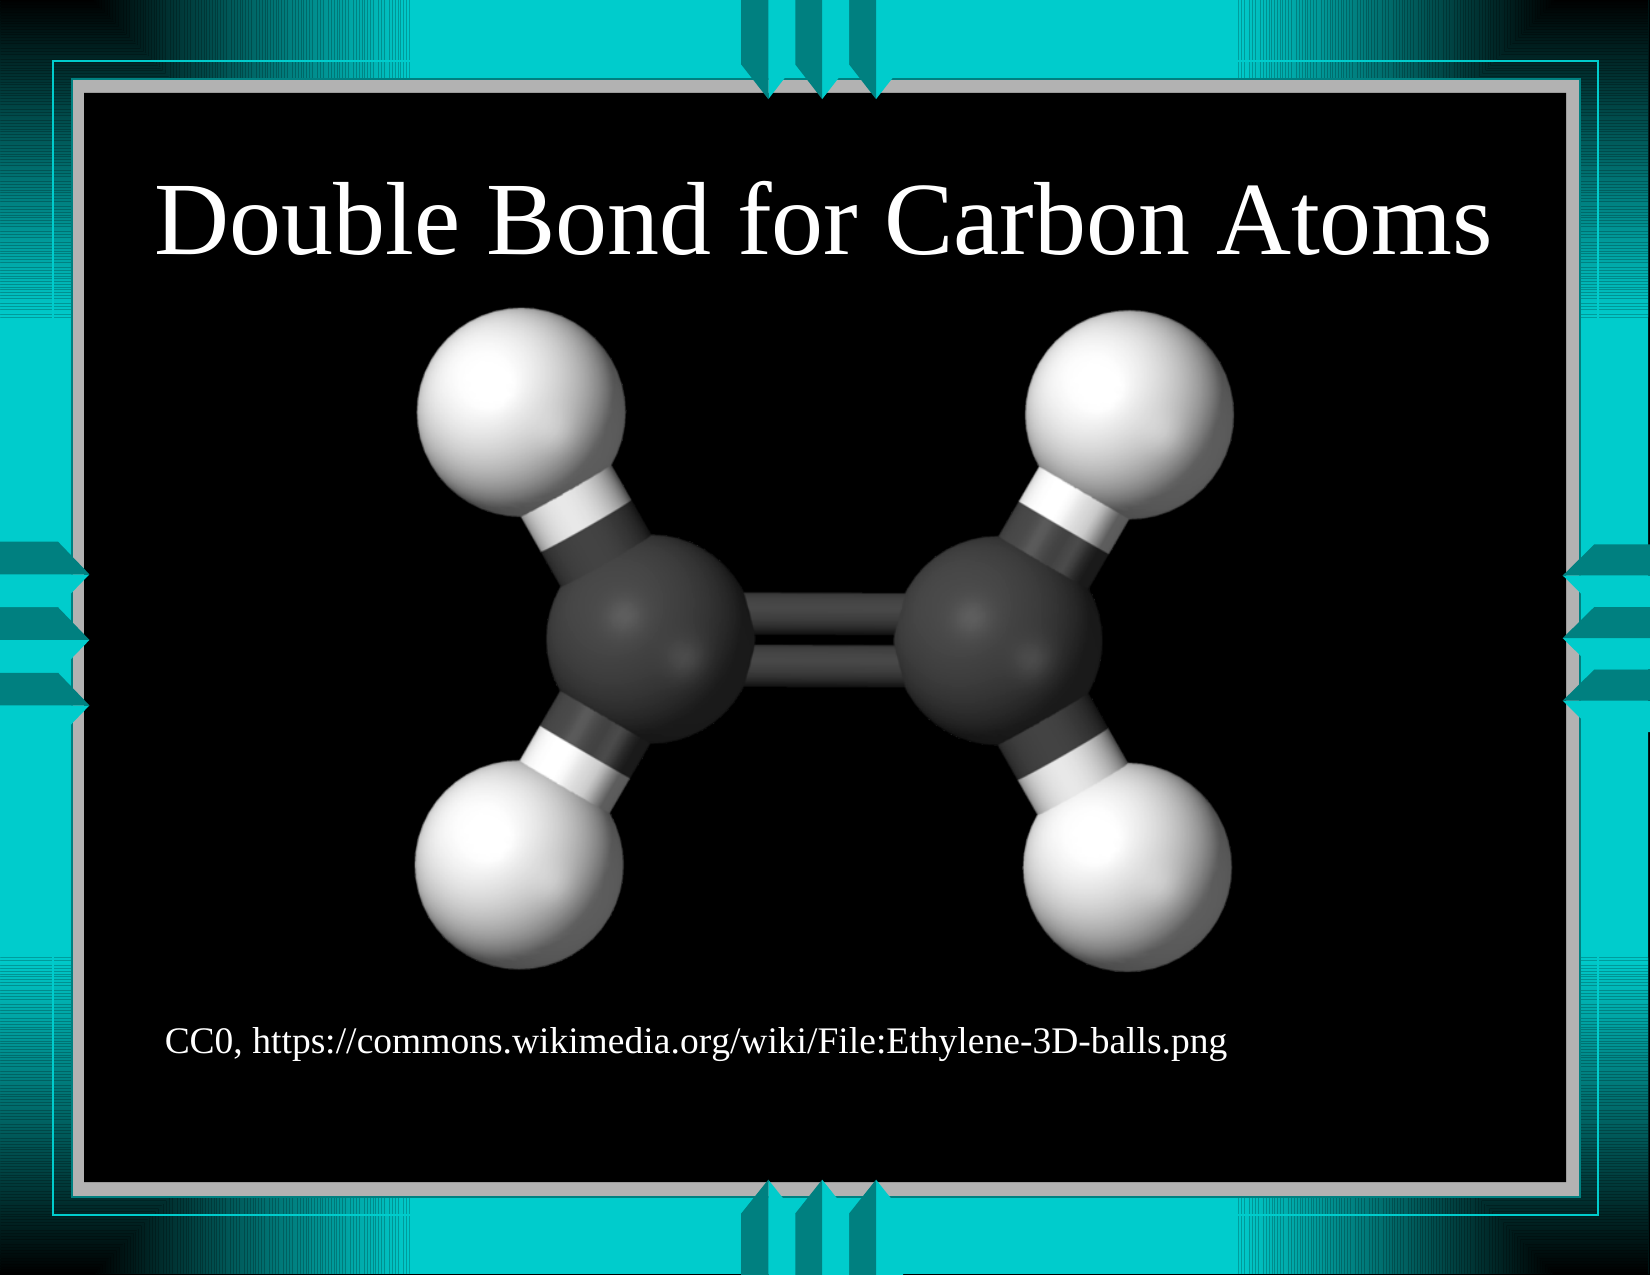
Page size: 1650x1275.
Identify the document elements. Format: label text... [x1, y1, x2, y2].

title Double Bond for Carbon Atoms [123, 113, 1527, 326]
picture [374, 267, 1275, 1012]
text_box CC0, https://commons.wikimedia.org/wiki/File:Ethylene-3D-balls.png [149, 1012, 1500, 1090]
